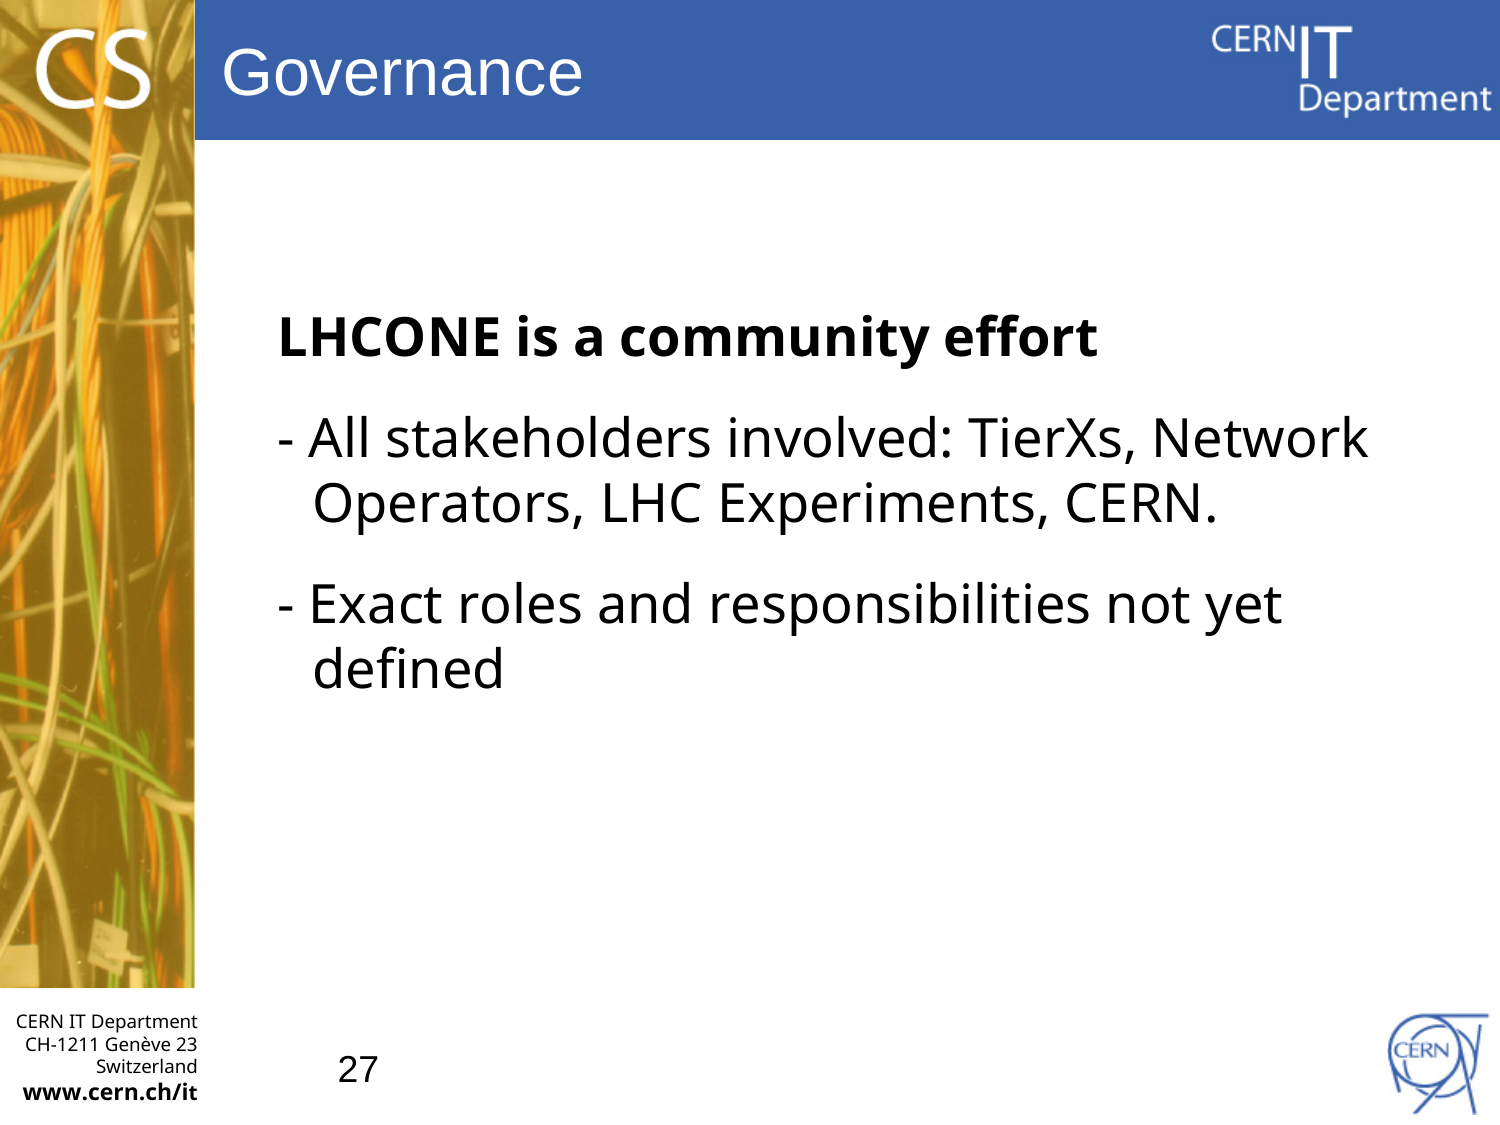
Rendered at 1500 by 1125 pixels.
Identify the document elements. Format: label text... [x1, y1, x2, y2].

picture [0, 0, 206, 988]
picture [1387, 1012, 1490, 1115]
title Governance [206, 0, 1307, 157]
picture [1307, 0, 1500, 140]
text_box LHCONE is a community effort - All stakeholders involved: TierXs, Network Operators, LHC Experiments, CERN. - Exact roles and responsibilities not yet defined [262, 294, 1429, 901]
